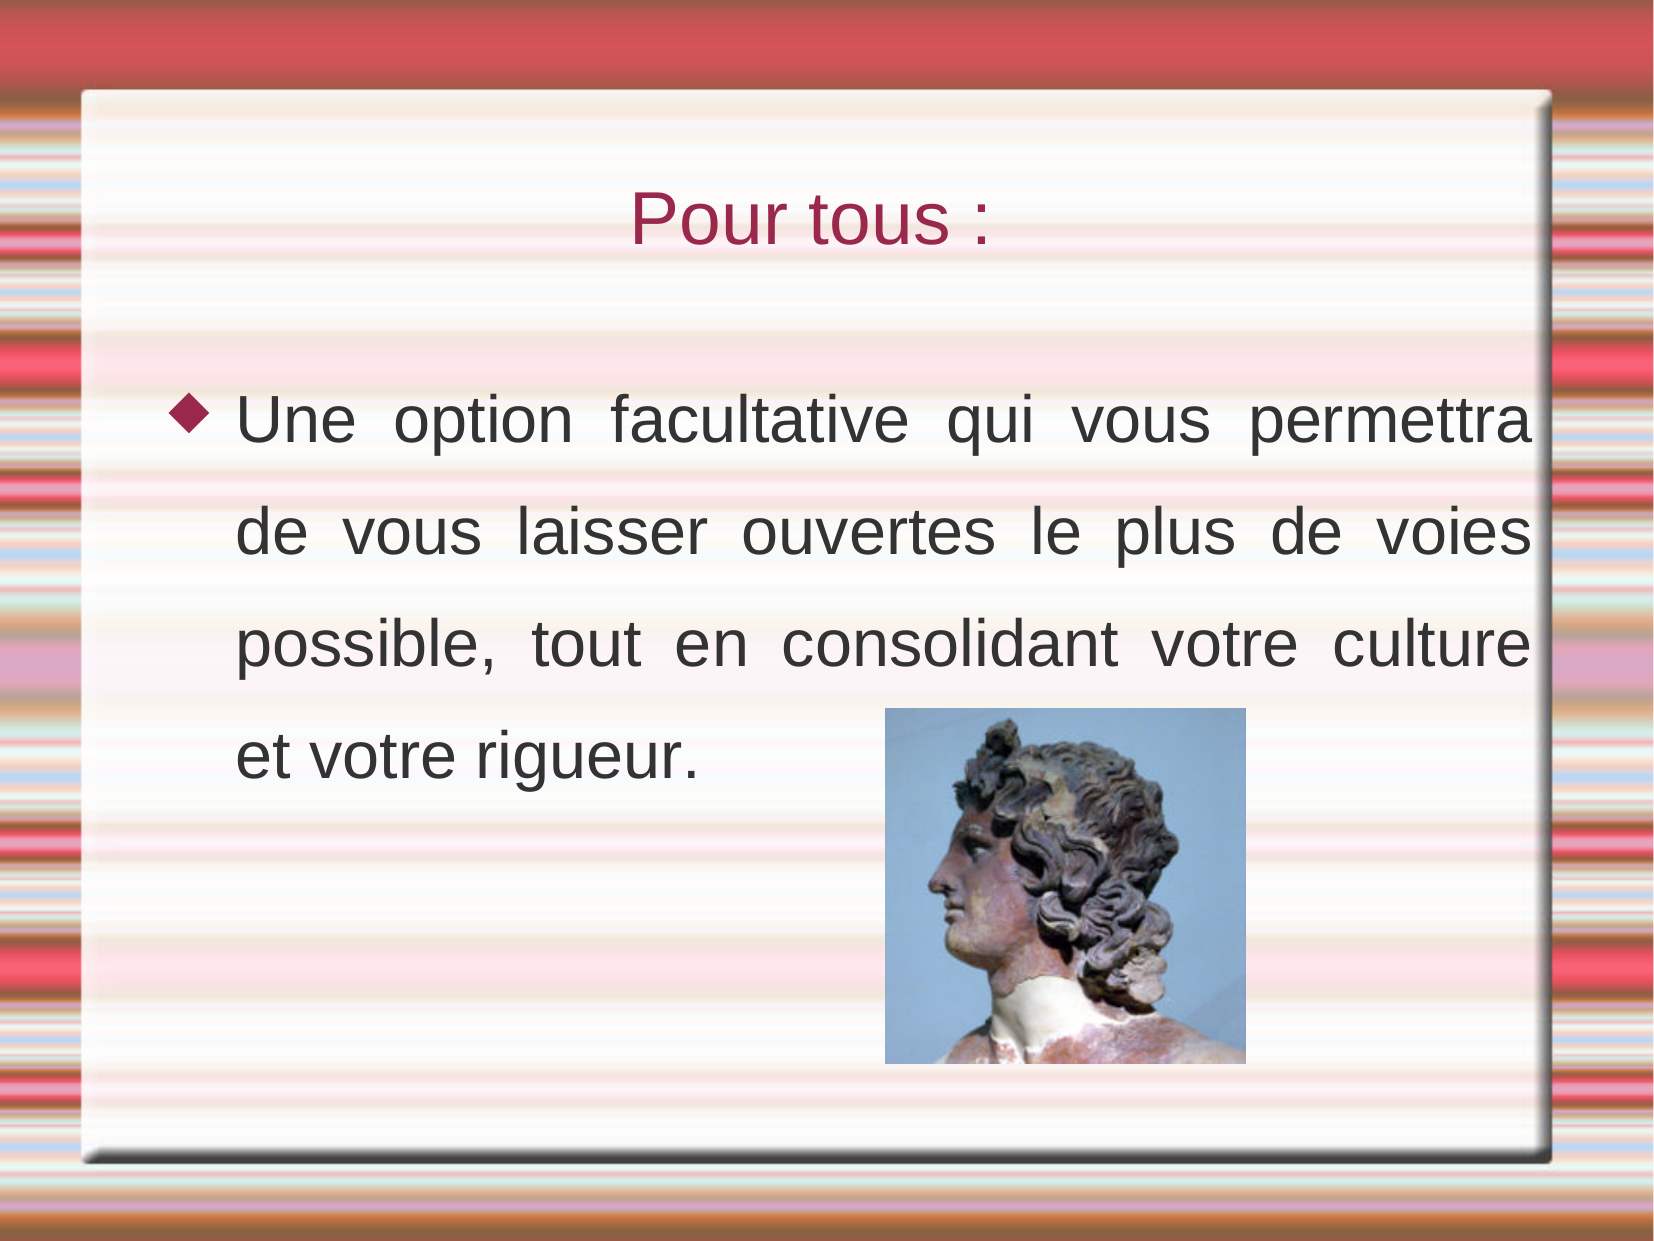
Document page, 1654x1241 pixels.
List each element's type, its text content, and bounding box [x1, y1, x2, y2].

list Une option facultative qui vous permettra de vous laisser ouvertes le plus de voies possible, tout en consolidant votre culture et votre rigueur. [152, 344, 1534, 1127]
picture [0, 0, 1654, 1241]
title Pour tous : [88, 114, 1534, 322]
